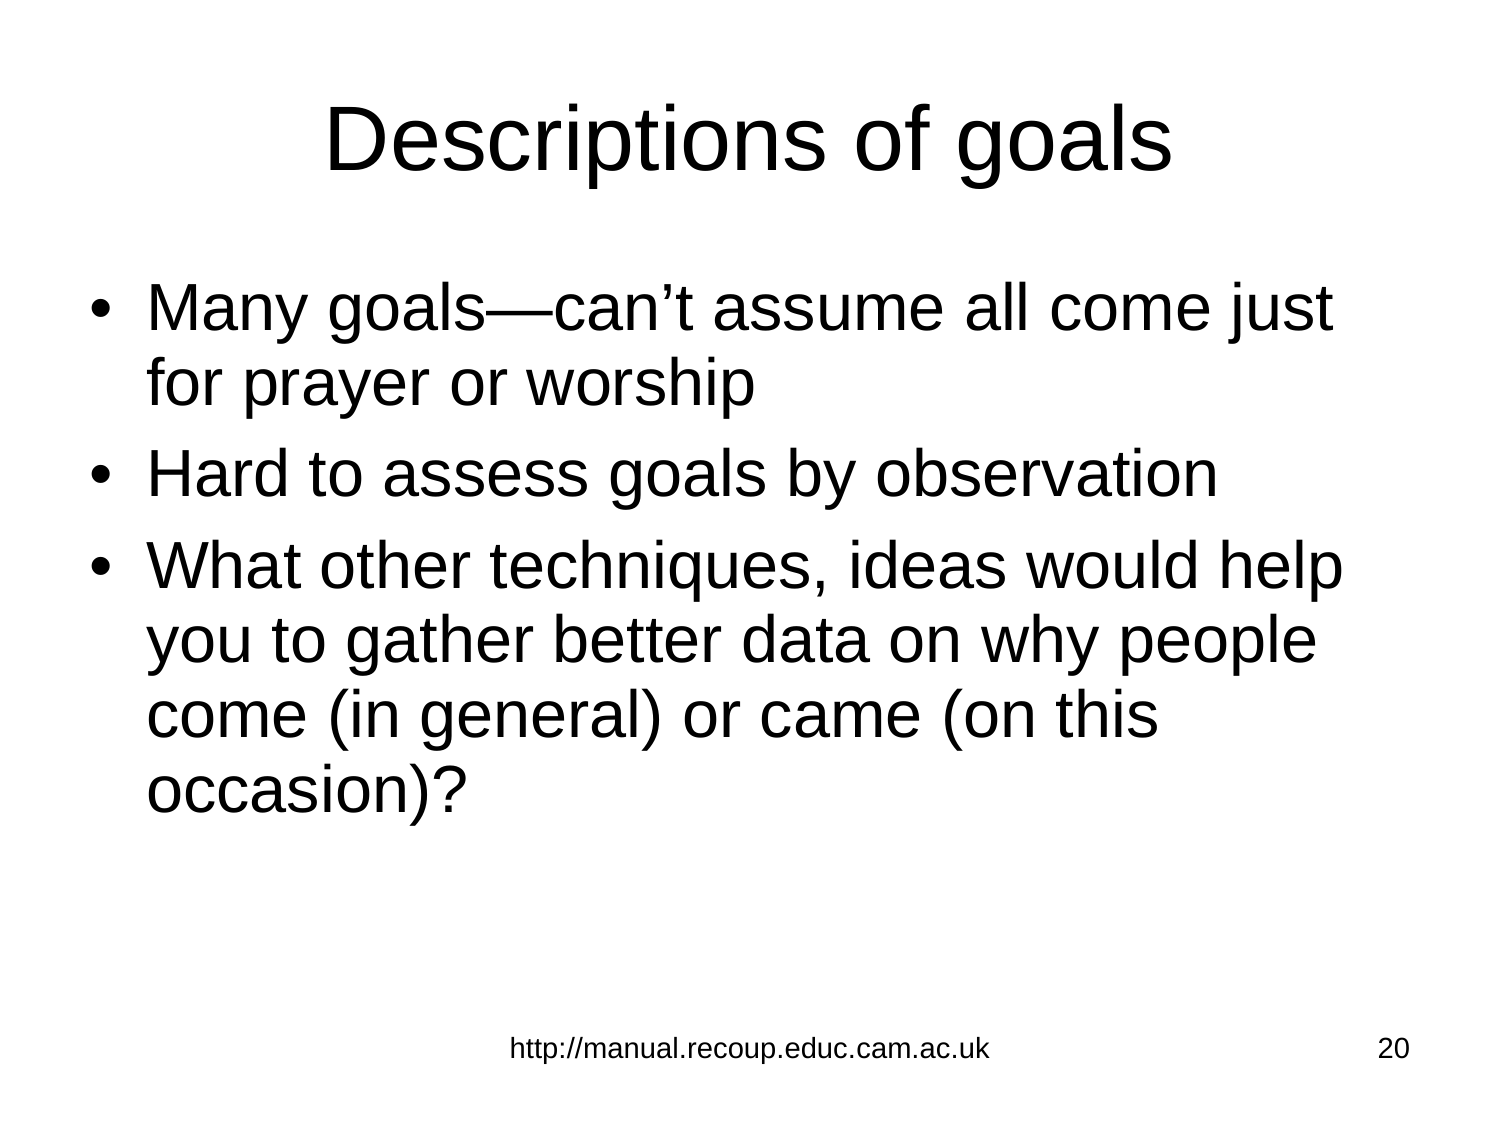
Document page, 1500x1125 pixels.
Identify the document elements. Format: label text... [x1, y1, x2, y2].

list Many goals—can’t assume all come just for prayer or worship Hard to assess goals by observation What other techniques, ideas would help you to gather better data on why people come (in general) or came (on this occasion)? [75, 262, 1426, 1006]
title Descriptions of goals [75, 45, 1426, 233]
